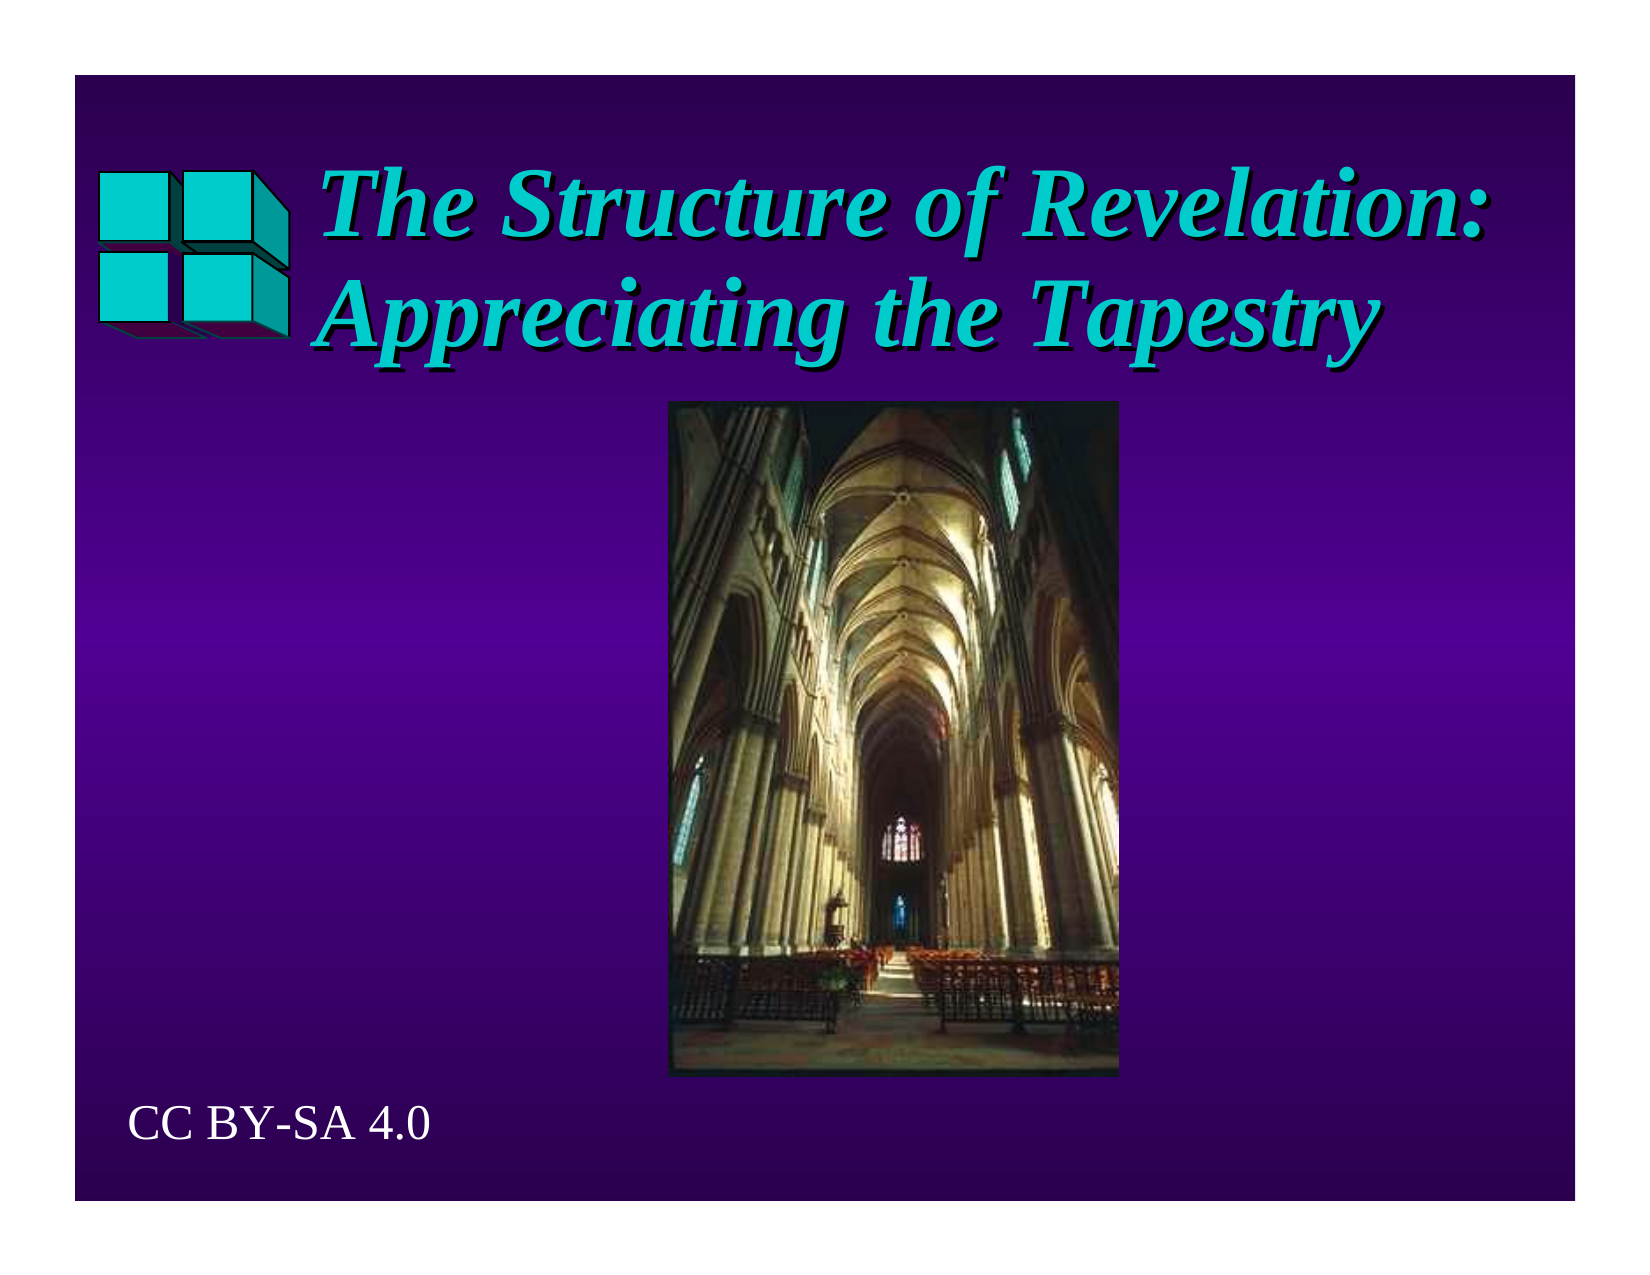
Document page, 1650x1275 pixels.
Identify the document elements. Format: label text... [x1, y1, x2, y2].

title The Structure of Revelation: Appreciating the Tapestry [299, 56, 1525, 459]
picture [668, 401, 1119, 1077]
text_box CC BY-SA 4.0 [112, 1087, 582, 1158]
